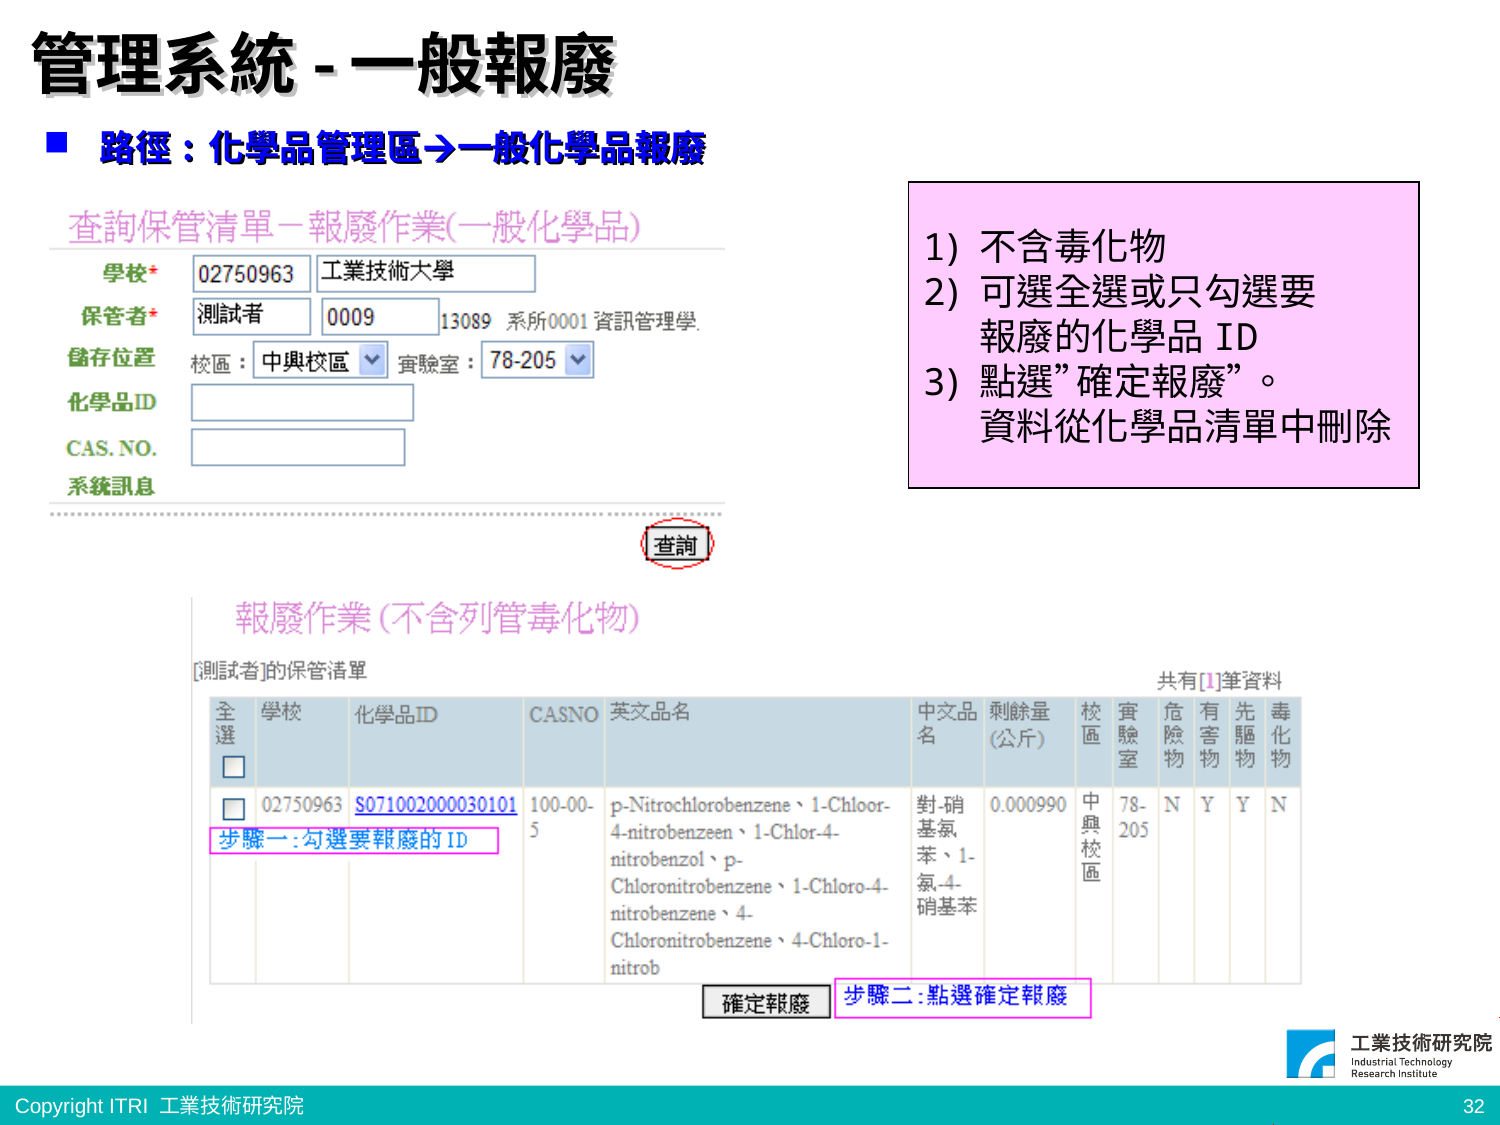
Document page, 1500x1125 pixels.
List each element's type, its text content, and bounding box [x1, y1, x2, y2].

picture [191, 597, 1314, 1024]
text_box 管理系統-一般報廢 [14, 0, 1164, 123]
text_box 不含毒化物 可選全選或只勾選要 報廢的化學品ID 點選”確定報廢”。 資料從化學品清單中刪除 [908, 182, 1420, 488]
text_box 路徑:化學品管理區一般化學品報廢 [28, 122, 1454, 179]
picture [49, 202, 725, 573]
text_box <編號> [1406, 1085, 1500, 1125]
